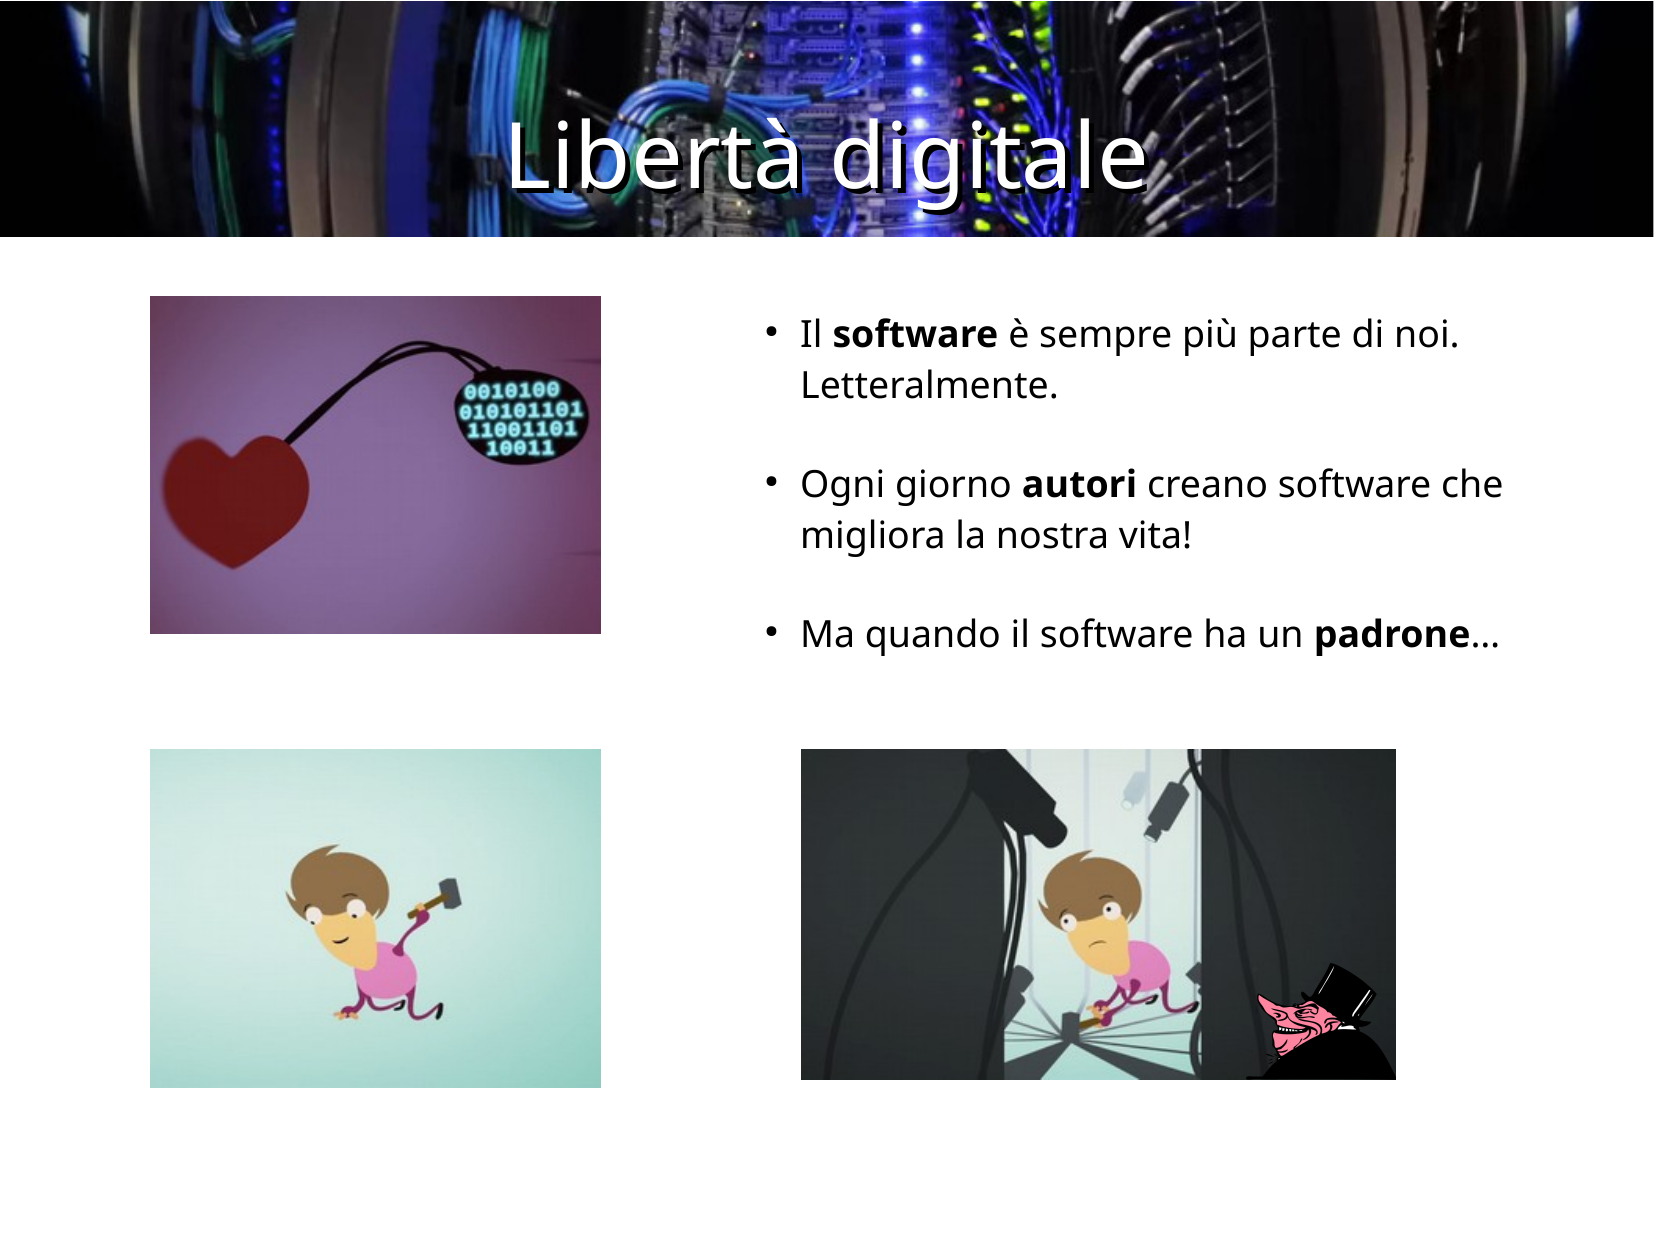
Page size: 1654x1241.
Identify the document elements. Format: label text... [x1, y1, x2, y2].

picture [801, 749, 1396, 1081]
picture [150, 749, 601, 1088]
picture [150, 296, 601, 634]
text_box Il software è sempre più parte di noi. Letteralmente. [750, 300, 1546, 446]
picture [0, 1, 1654, 237]
text_box Ogni giorno autori creano software che migliora la nostra vita! [750, 450, 1546, 592]
title Libertà digitale [82, 49, 1571, 257]
text_box Ma quando il software ha un padrone… [750, 600, 1576, 661]
